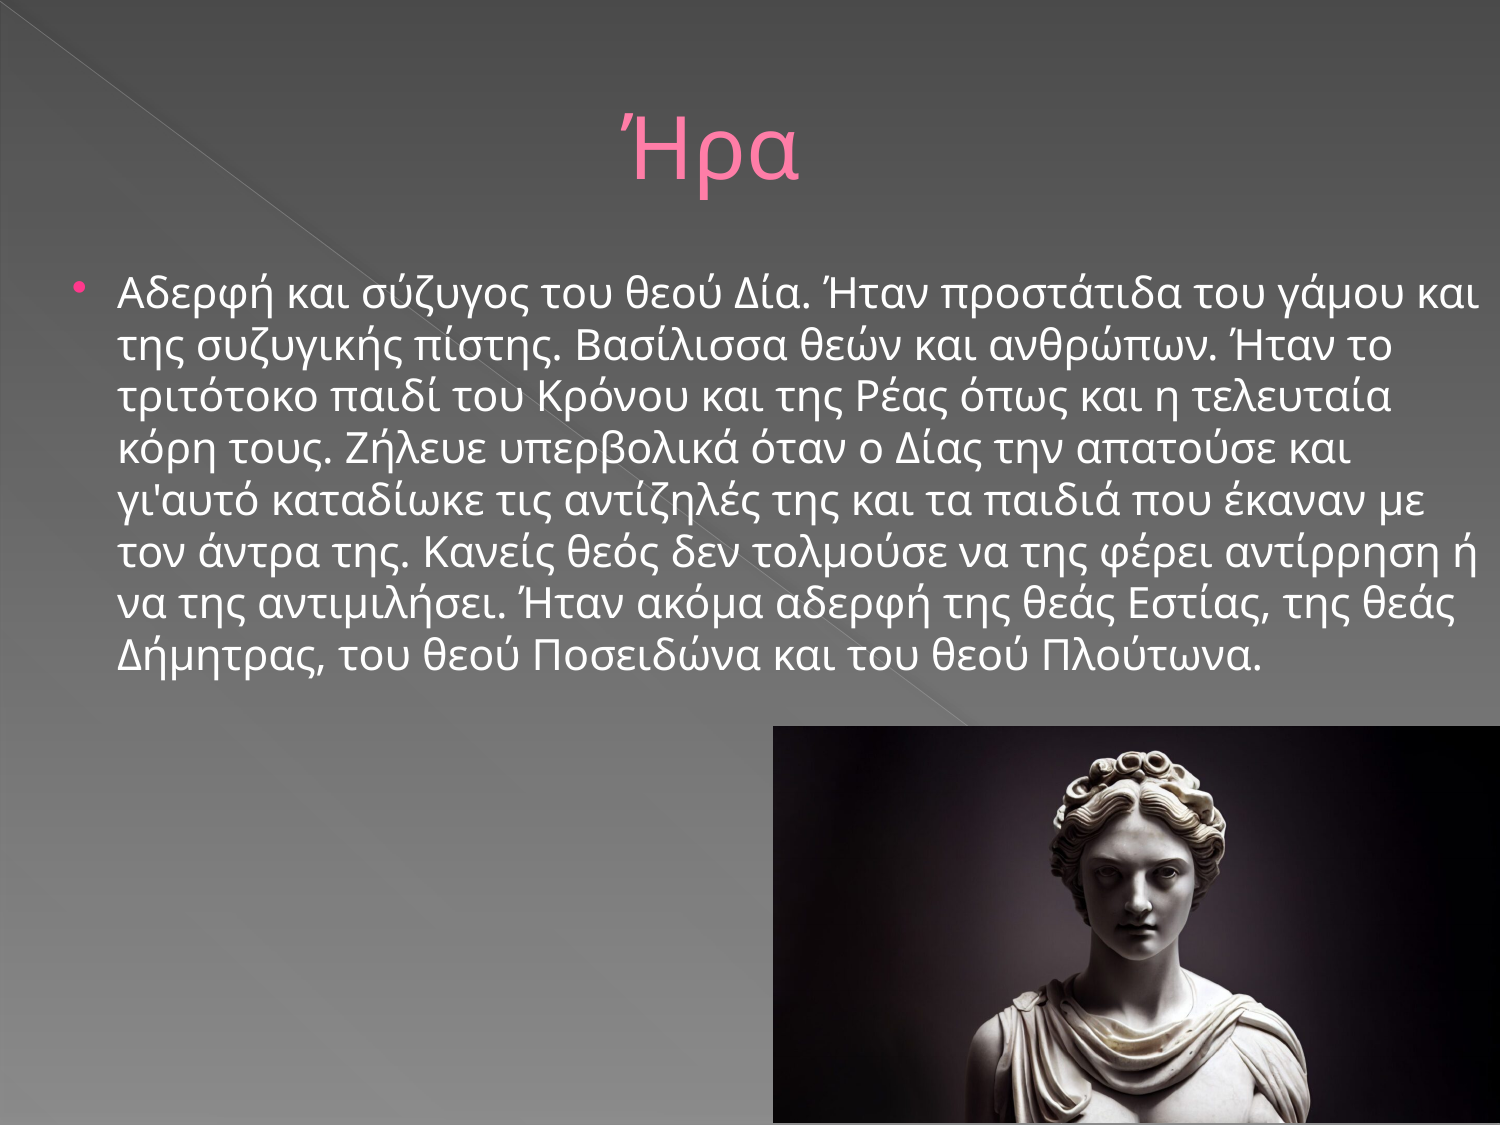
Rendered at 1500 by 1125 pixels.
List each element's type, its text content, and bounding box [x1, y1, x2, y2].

picture [773, 726, 1500, 1123]
title Ήρα [527, 43, 1425, 247]
list Αδερφή και σύζυγος του θεού Δία. Ήταν προστάτιδα του γάμου και της συζυγικής πίστης. Βασίλισσα θεών και ανθρώπων. Ήταν το τριτότοκο παιδί του Κρόνου και της Ρέας όπως και η τελευταία κόρη τους. Ζήλευε υπερβολικά όταν ο Δίας την απατούσε και γι'αυτό καταδίωκε τις αντίζηλές της και τα παιδιά που έκαναν με τον άντρα της. Κανείς θεός δεν τολμούσε να της φέρει αντίρρηση ή να της αντιμιλήσει. Ήταν ακόμα αδερφή της θεάς Εστίας, της θεάς Δήμητρας, του θεού Ποσειδώνα και του θεού Πλούτωνα. [51, 257, 1500, 739]
